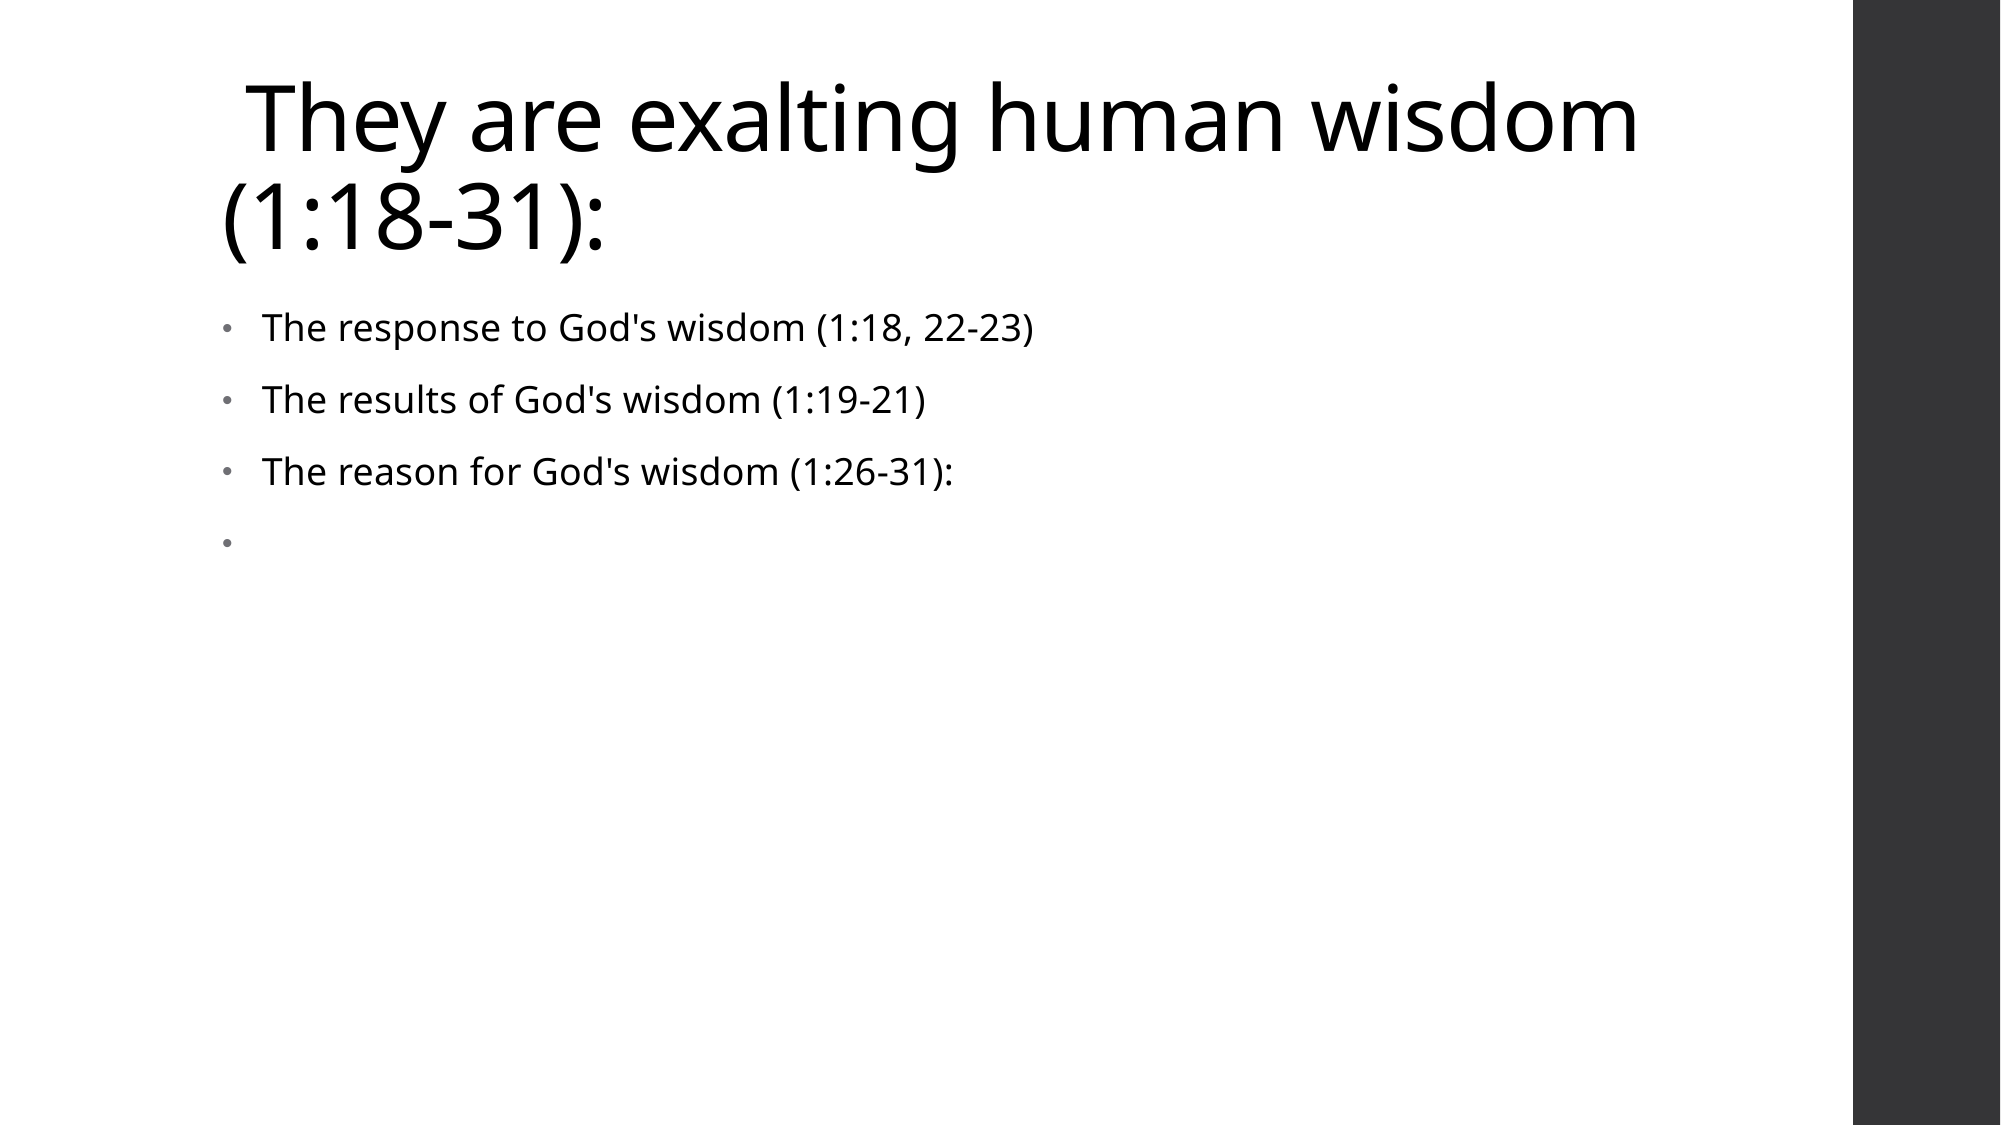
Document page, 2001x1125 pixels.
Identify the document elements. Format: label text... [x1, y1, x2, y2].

list The response to God's wisdom (1:18, 22-23) The results of God's wisdom (1:19-21) The reason for God's wisdom (1:26-31): [206, 299, 1617, 1014]
title They are exalting human wisdom (1:18-31): [206, 60, 1797, 278]
